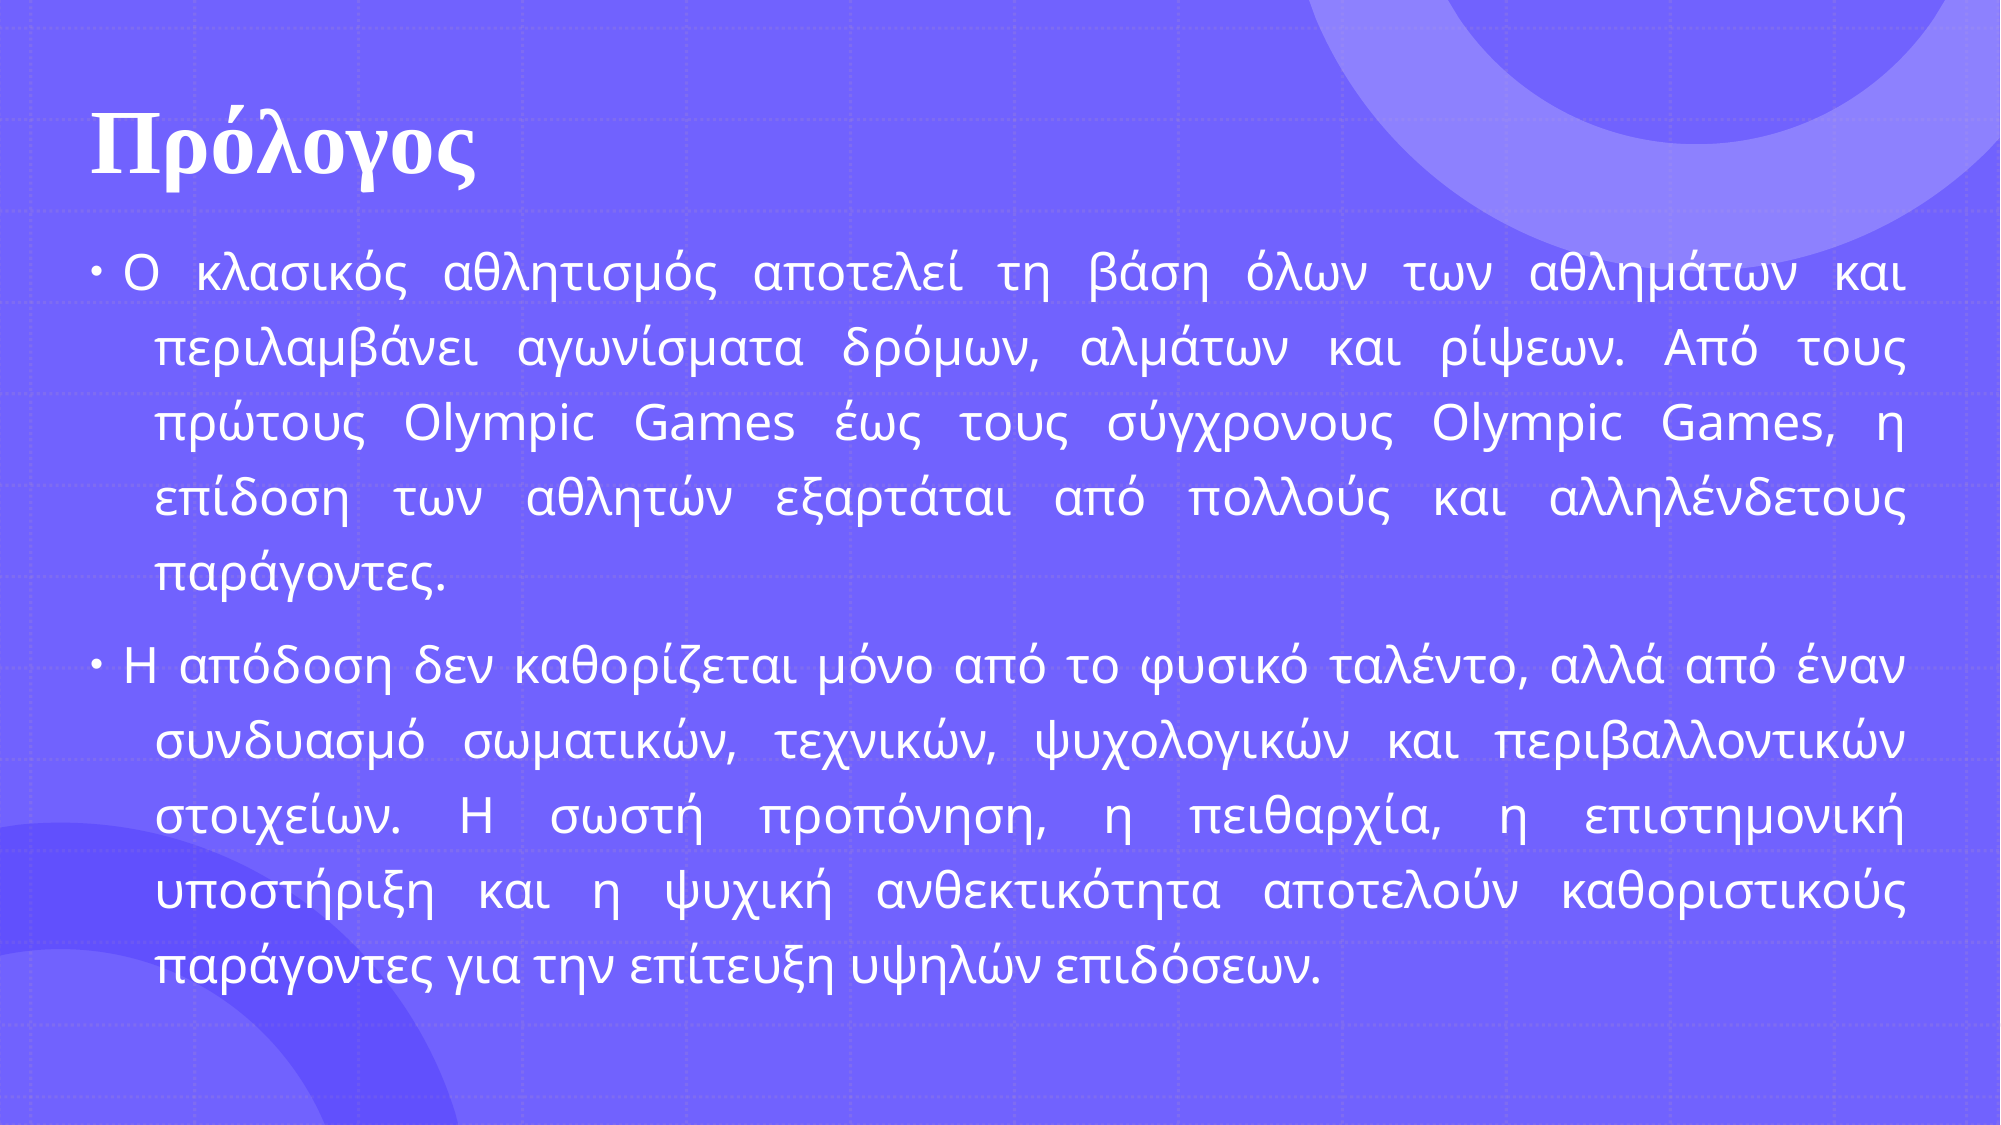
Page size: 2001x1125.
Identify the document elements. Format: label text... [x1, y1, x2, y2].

list Ο κλασικός αθλητισμός αποτελεί τη βάση όλων των αθλημάτων και περιλαμβάνει αγωνίσματα δρόμων, αλμάτων και ρίψεων. Από τους πρώτους Olympic Games έως τους σύγχρονους Olympic Games, η επίδοση των αθλητών εξαρτάται από πολλούς και αλληλένδετους παράγοντες. Η απόδοση δεν καθορίζεται μόνο από το φυσικό ταλέντο, αλλά από έναν συνδυασμό σωματικών, τεχνικών, ψυχολογικών και περιβαλλοντικών στοιχείων. Η σωστή προπόνηση, η πειθαρχία, η επιστημονική υποστήριξη και η ψυχική ανθεκτικότητα αποτελούν καθοριστικούς παράγοντες για την επίτευξη υψηλών επιδόσεων. [75, 222, 1924, 1007]
title Πρόλογος [75, 37, 1835, 222]
